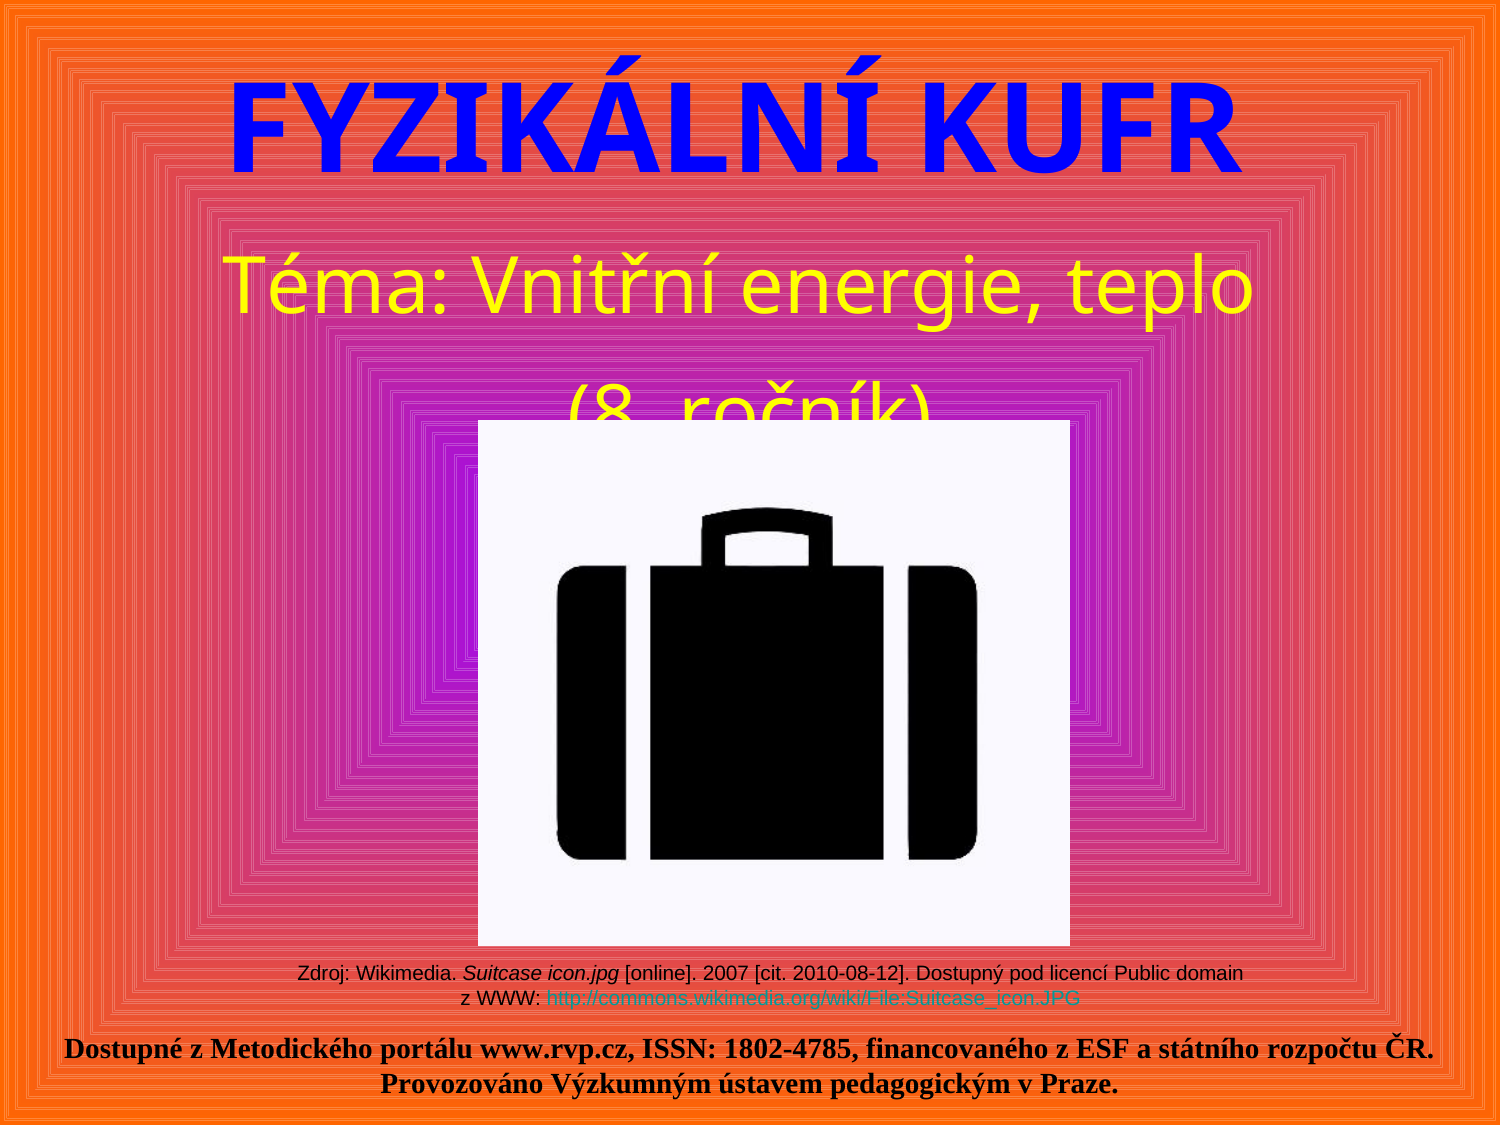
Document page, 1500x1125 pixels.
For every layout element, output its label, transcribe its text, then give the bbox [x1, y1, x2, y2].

text_box Zdroj: Wikimedia. Suitcase icon.jpg [online]. 2007 [cit. 2010-08-12]. Dostupný pod licencí Public domain z WWW: http://commons.wikimedia.org/wiki/File:Suitcase_icon.JPG [253, 952, 1288, 1018]
picture [478, 420, 1070, 946]
text_box Dostupné z Metodického portálu www.rvp.cz, ISSN: 1802-4785, financovaného z ESF a státního rozpočtu ČR. Provozováno Výzkumným ústavem pedagogickým v Praze. [0, 1021, 1500, 1083]
text_box FYZIKÁLNÍ KUFR Téma: Vnitřní energie, teplo (8. ročník) [0, 30, 1500, 426]
